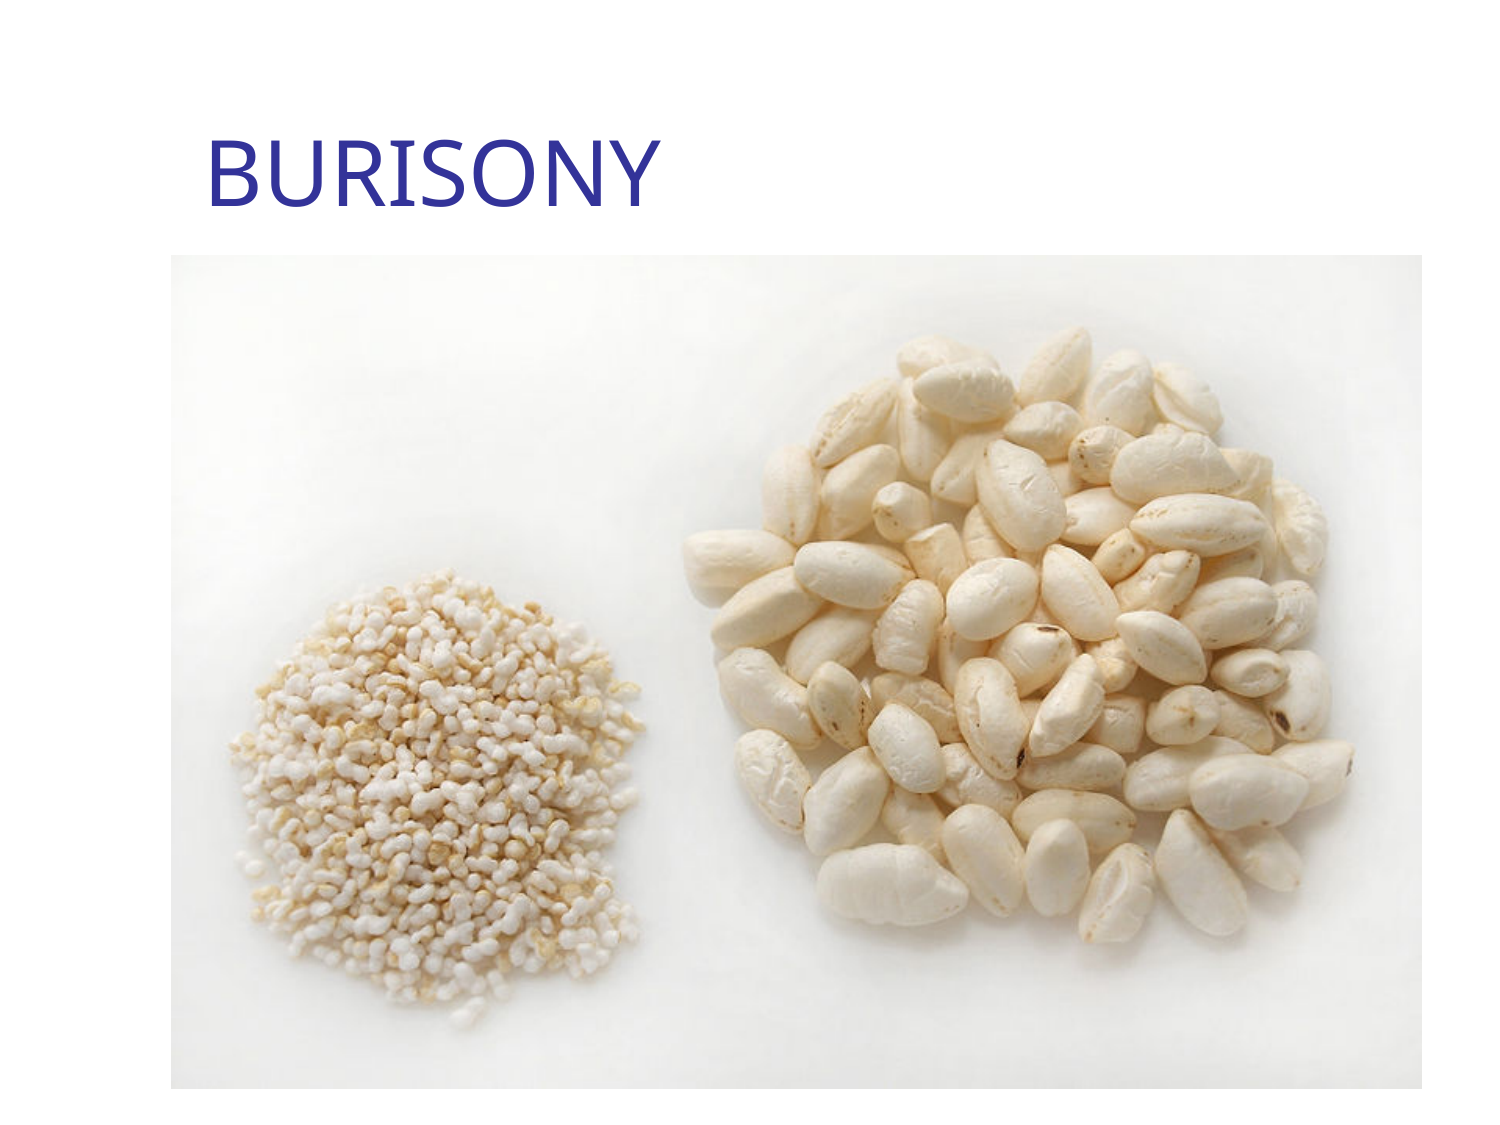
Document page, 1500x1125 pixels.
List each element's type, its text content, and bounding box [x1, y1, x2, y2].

title BURISONY [188, 35, 1468, 232]
picture [171, 255, 1422, 1089]
